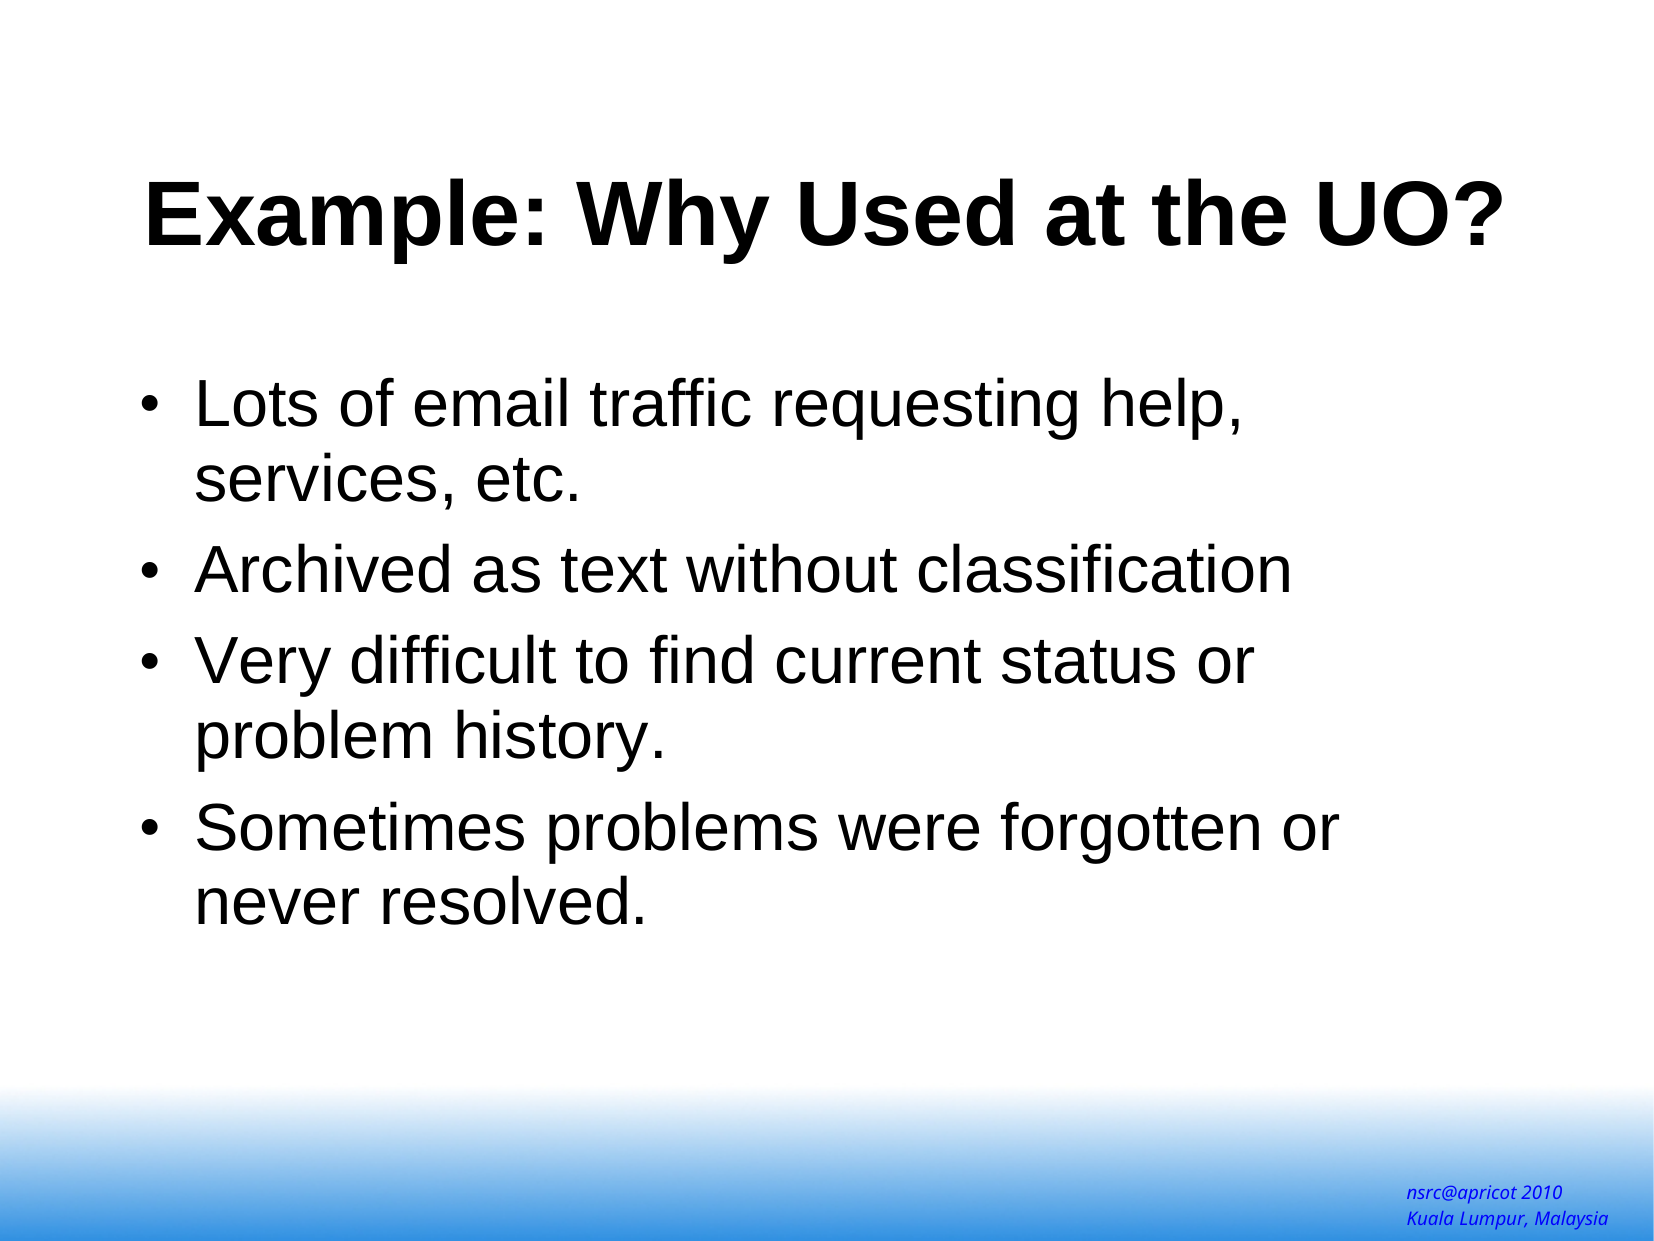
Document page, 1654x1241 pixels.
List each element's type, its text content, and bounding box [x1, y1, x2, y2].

title Example: Why Used at the UO? [124, 83, 1530, 344]
list Lots of email traffic requesting help, services, etc. Archived as text without classification Very difficult to find current status or problem history. Sometimes problems were forgotten or never resolved. [124, 358, 1530, 1136]
picture [0, 1083, 1654, 1241]
